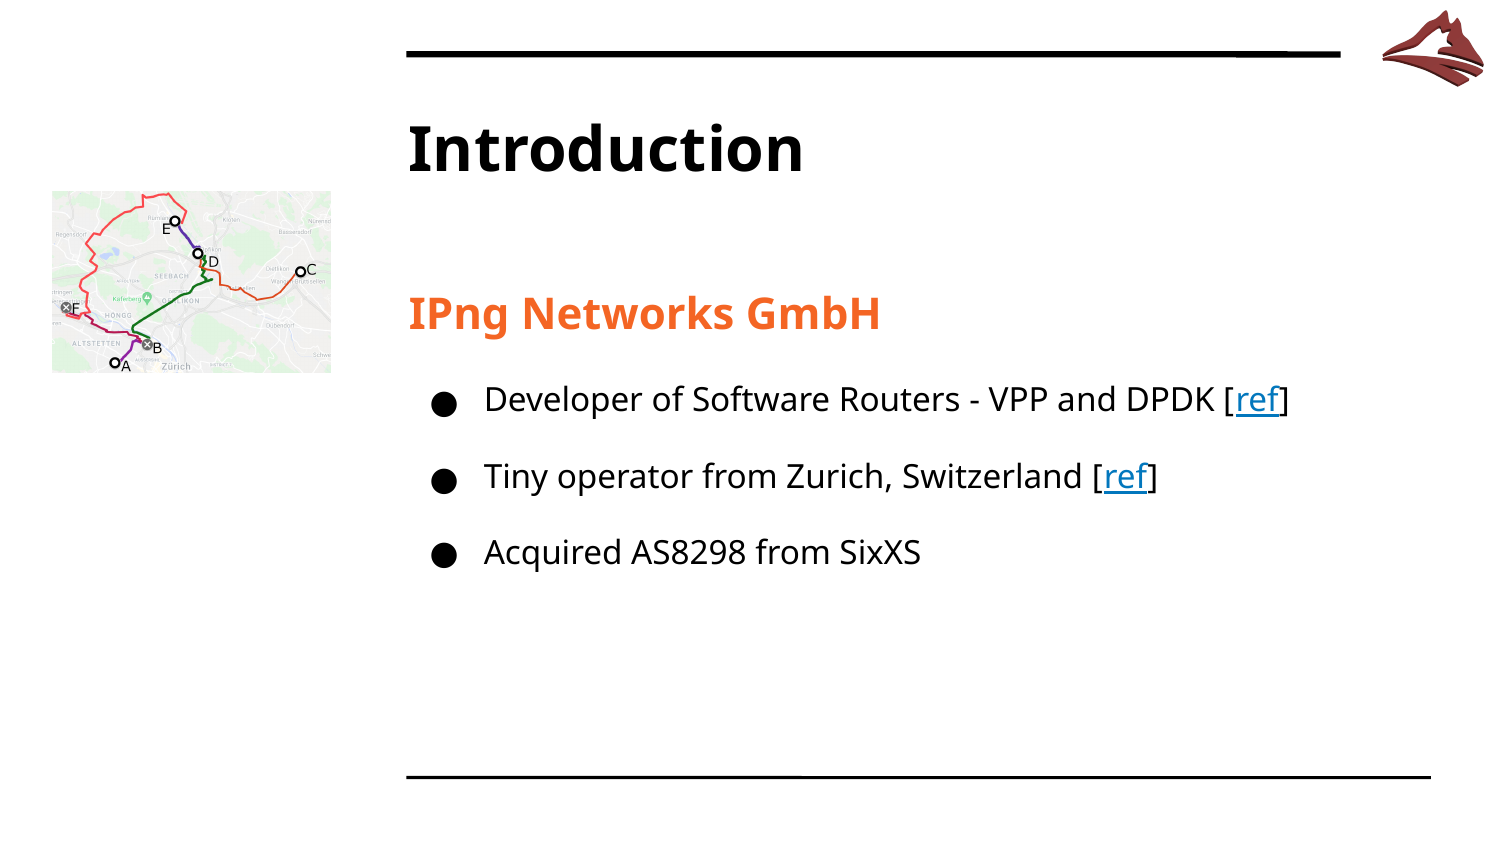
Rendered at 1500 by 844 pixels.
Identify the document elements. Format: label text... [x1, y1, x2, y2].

title Introduction [393, 94, 1431, 199]
list IPng Networks GmbH Developer of Software Routers - VPP and DPDK [ref] Tiny operator from Zurich, Switzerland [ref] Acquired AS8298 from SixXS [393, 262, 1431, 570]
picture [1382, 10, 1484, 87]
picture [52, 191, 331, 373]
